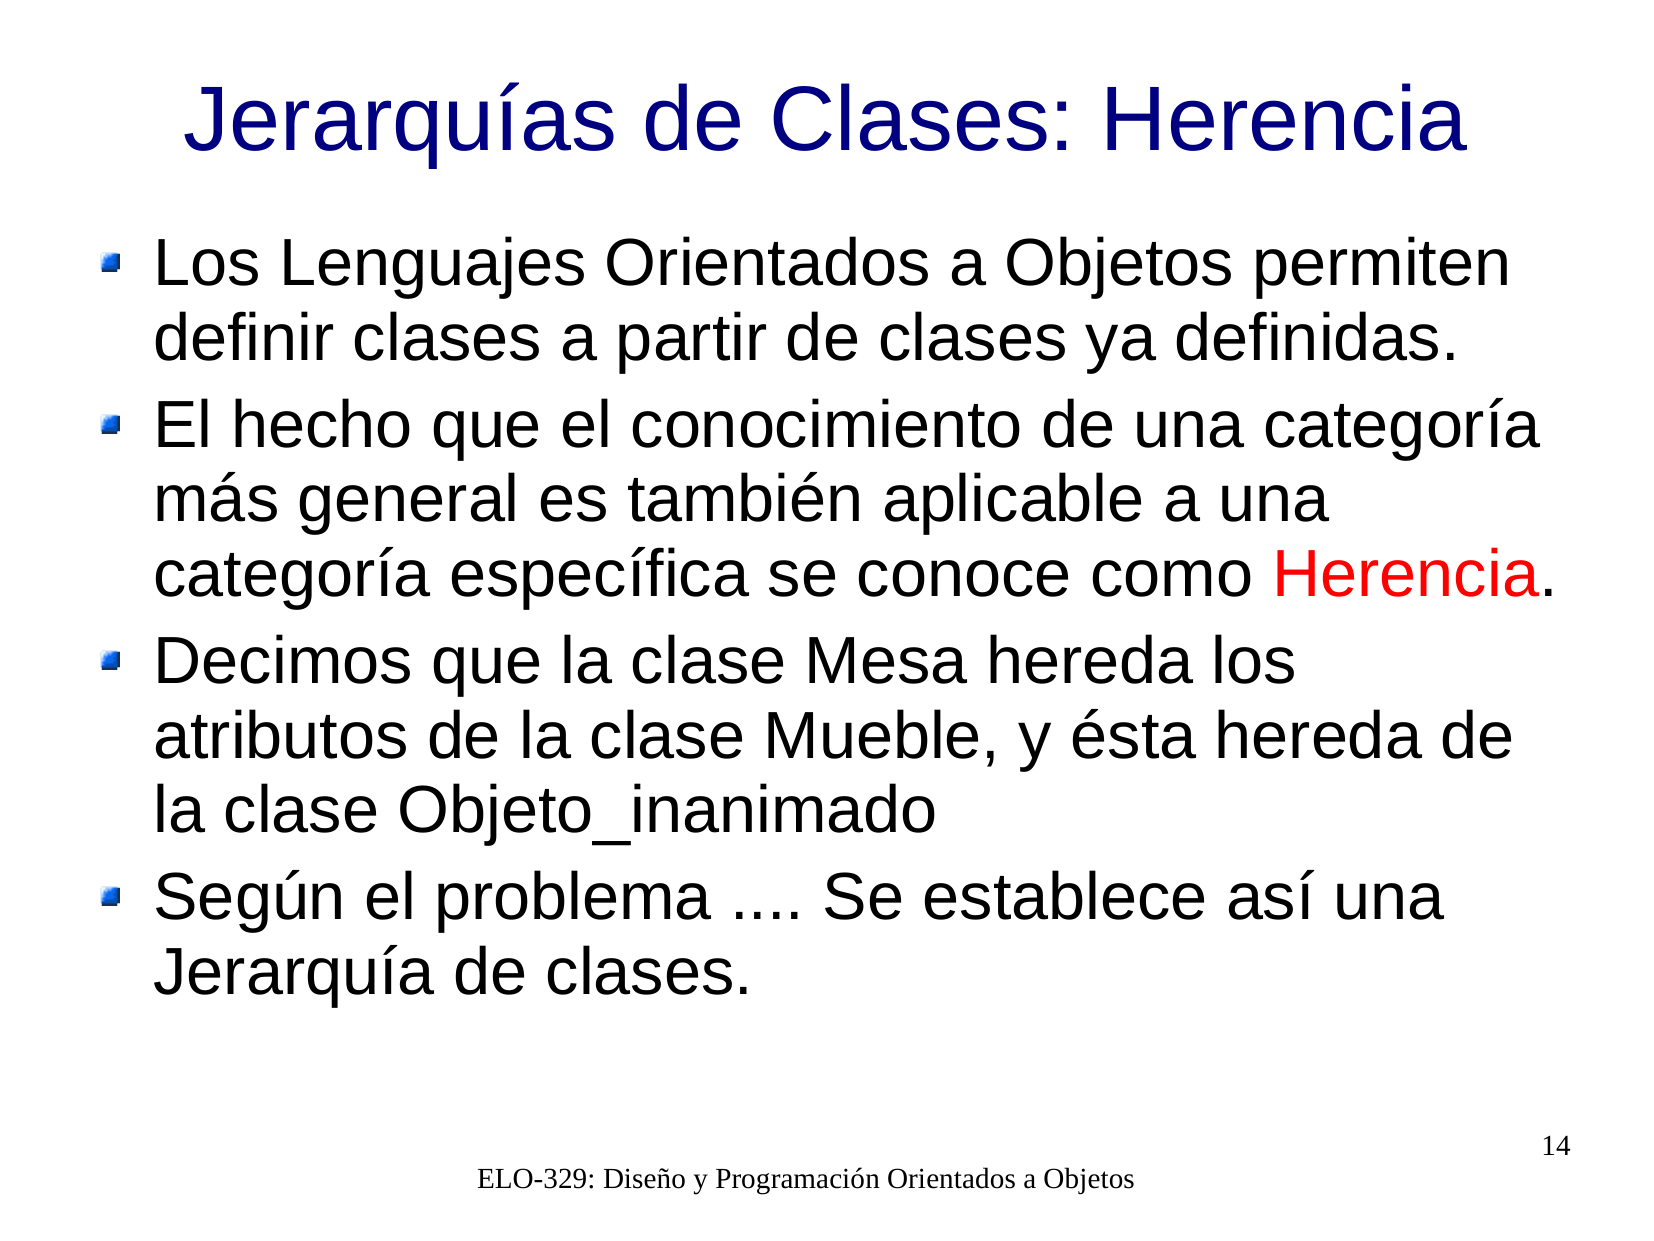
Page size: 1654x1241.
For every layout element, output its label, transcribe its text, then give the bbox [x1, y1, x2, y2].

list Los Lenguajes Orientados a Objetos permiten definir clases a partir de clases ya definidas. El hecho que el conocimiento de una categoría más general es también aplicable a una categoría específica se conoce como Herencia. Decimos que la clase Mesa hereda los atributos de la clase Mueble, y ésta hereda de la clase Objeto_inanimado Según el problema .... Se establece así una Jerarquía de clases. [82, 225, 1571, 1122]
title Jerarquías de Clases: Herencia [82, 49, 1571, 188]
